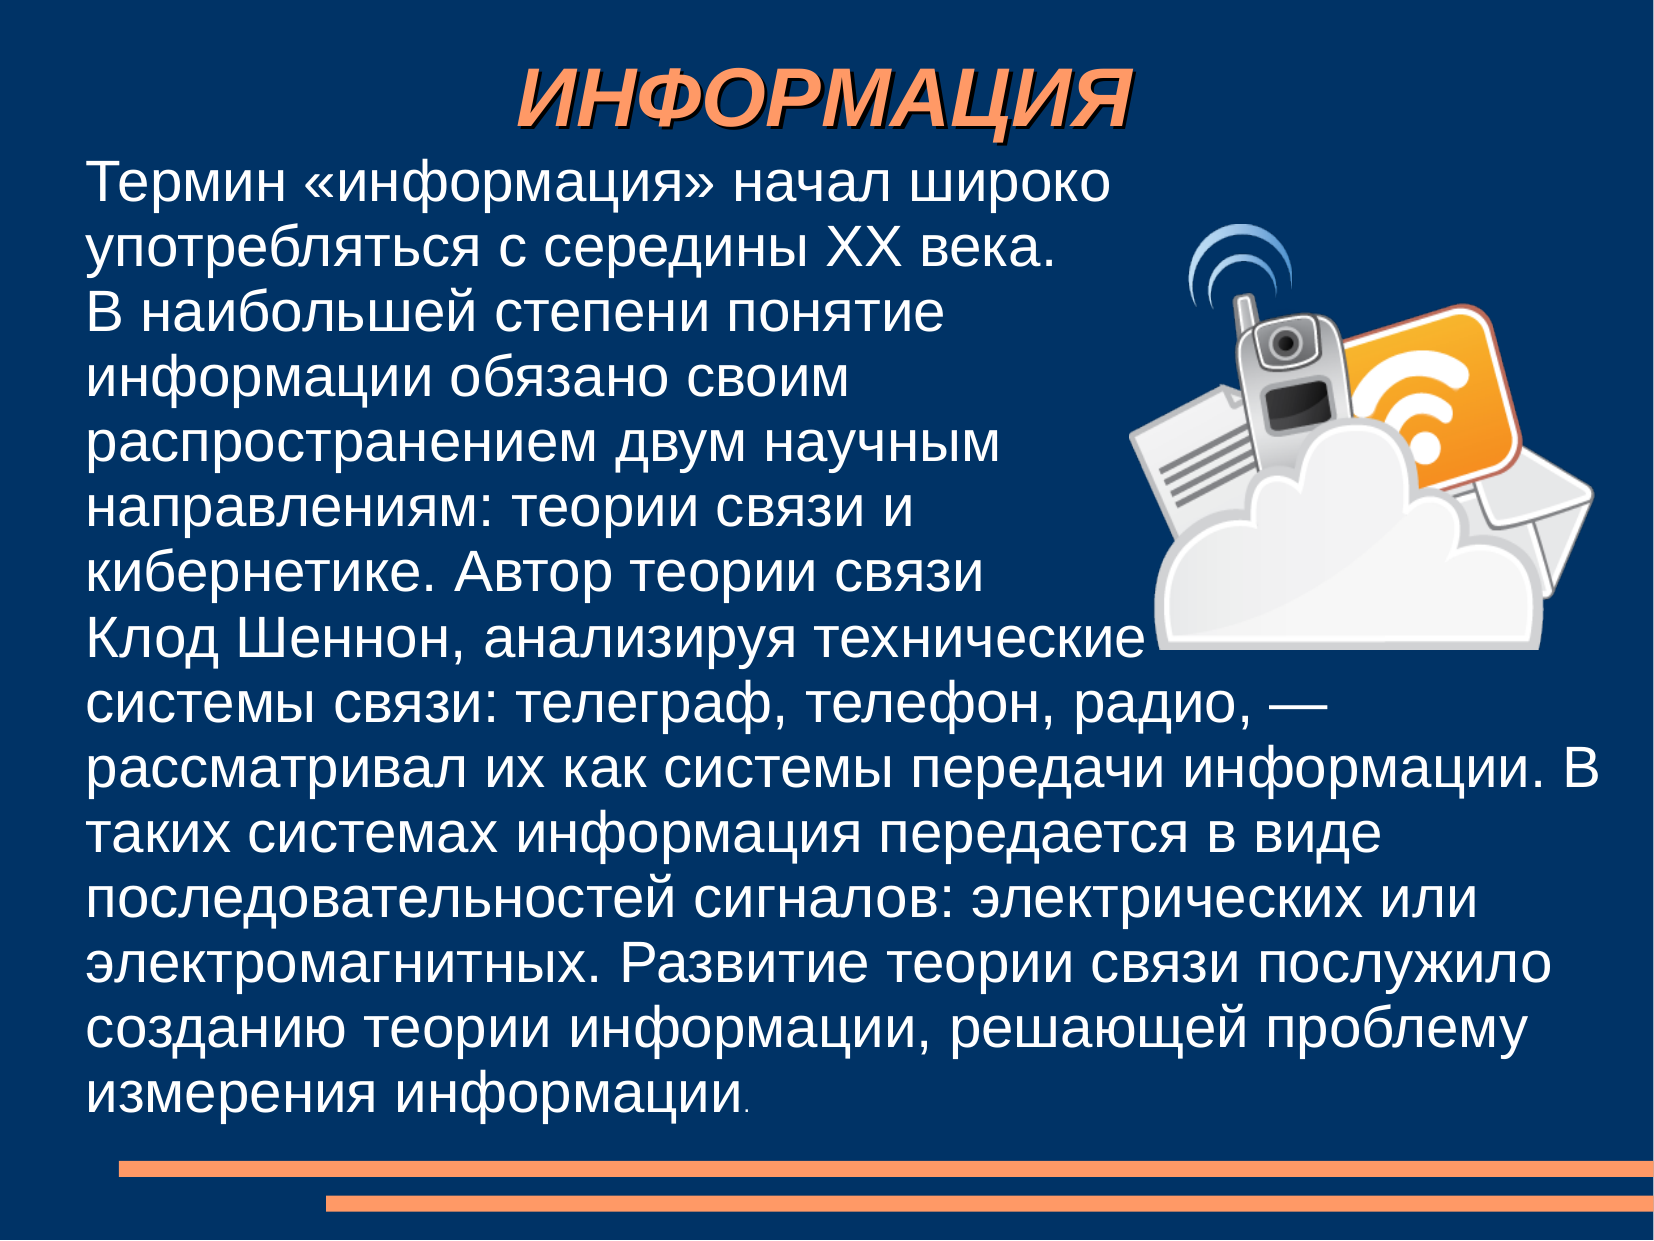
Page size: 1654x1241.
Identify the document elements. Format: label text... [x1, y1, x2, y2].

text_box Термин «информация» начал широко употребляться с середины XX века. В наибольшей степени понятие информации обязано своим распространением двум научным направлениям: теории связи и кибернетике. Автор теории связи Клод Шеннон, анализируя технические системы связи: телеграф, телефон, радио, — рассматривал их как системы передачи информации. В таких системах информация передается в виде последовательностей сигналов: электрических или электромагнитных. Развитие теории связи послужило созданию теории информации, решающей проблему измерения информации. [70, 141, 1654, 1211]
title ИНФОРМАЦИЯ [118, 17, 1531, 141]
